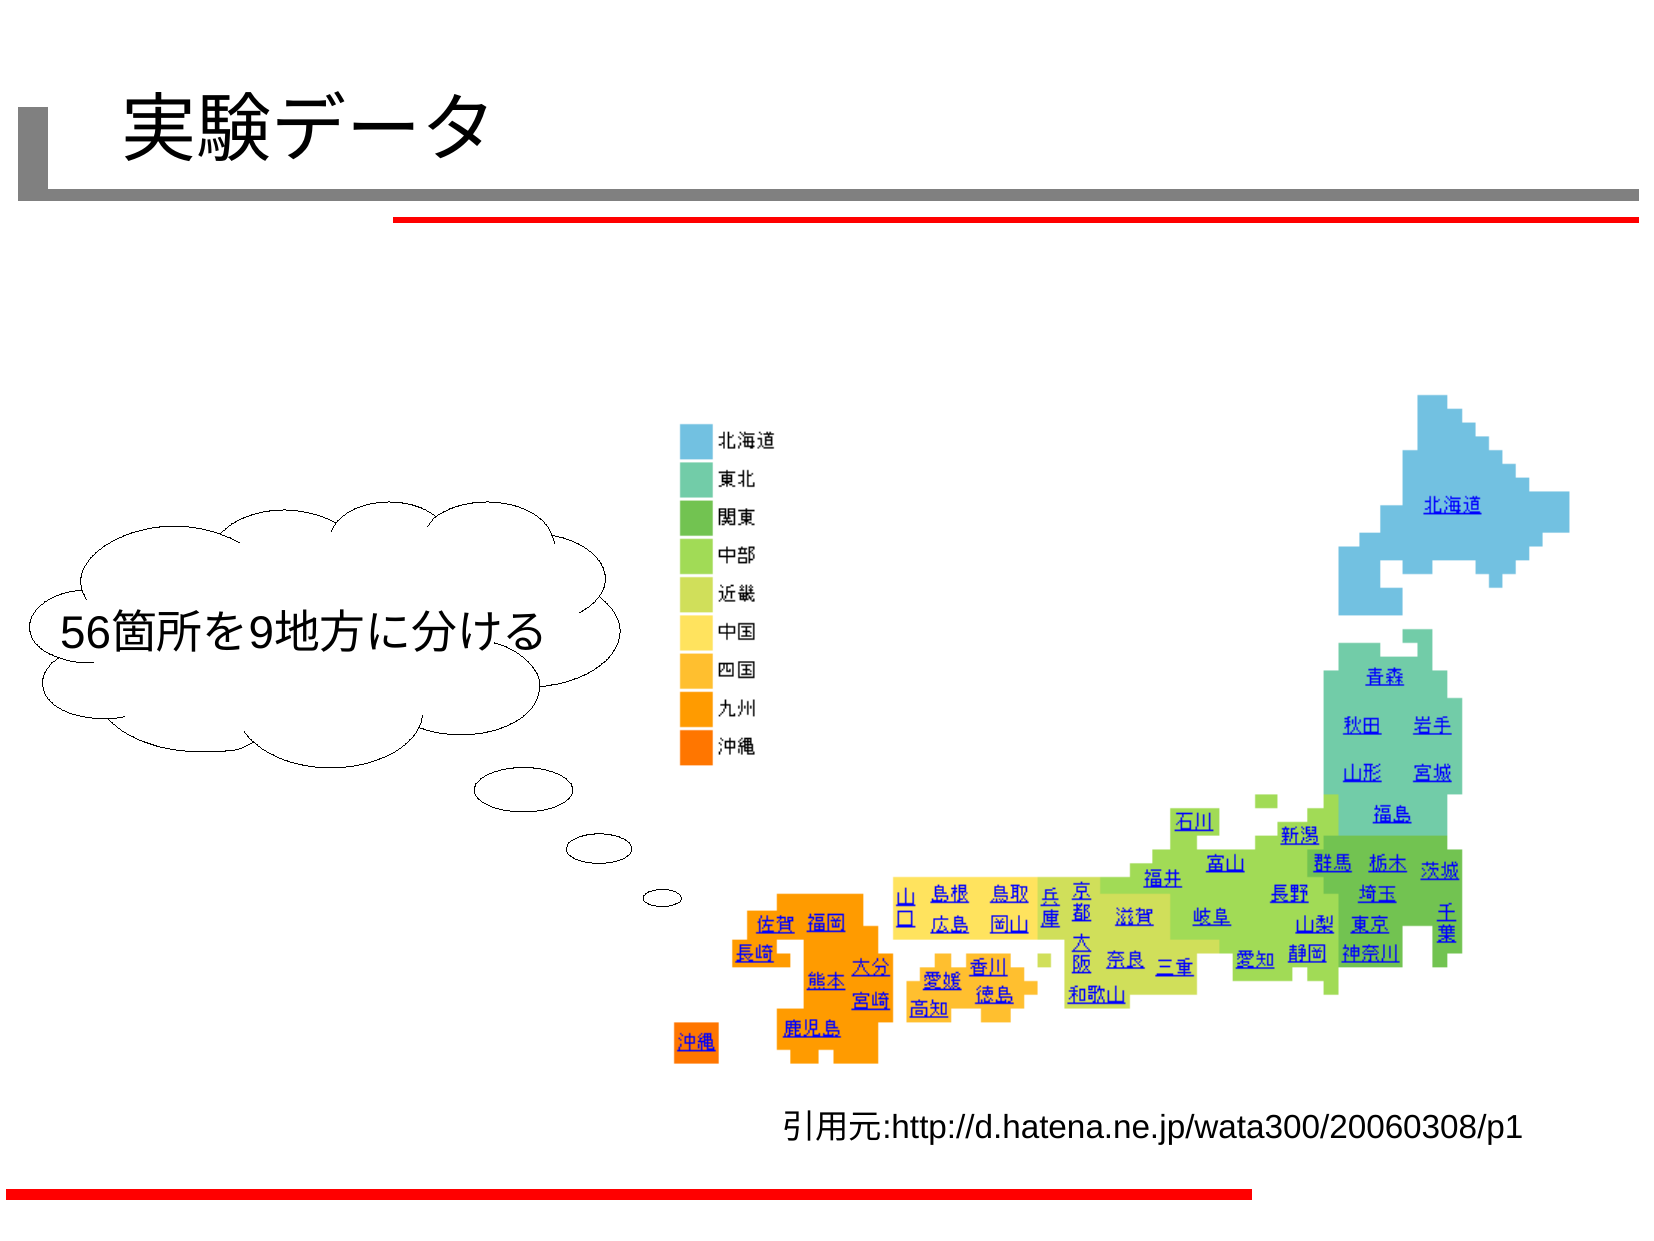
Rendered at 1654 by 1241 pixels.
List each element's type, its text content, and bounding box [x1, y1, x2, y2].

text_box 56箇所を9地方に分ける [29, 501, 621, 768]
text_box 引用元:http://d.hatena.ne.jp/wata300/20060308/p1 [767, 1092, 1625, 1145]
text_box 56箇所を9地方に分ける [474, 767, 573, 812]
text_box 56箇所を9地方に分ける [643, 889, 682, 907]
text_box 56箇所を9地方に分ける [566, 833, 632, 864]
title 実験データ [121, 18, 1534, 226]
picture [649, 354, 1595, 1093]
